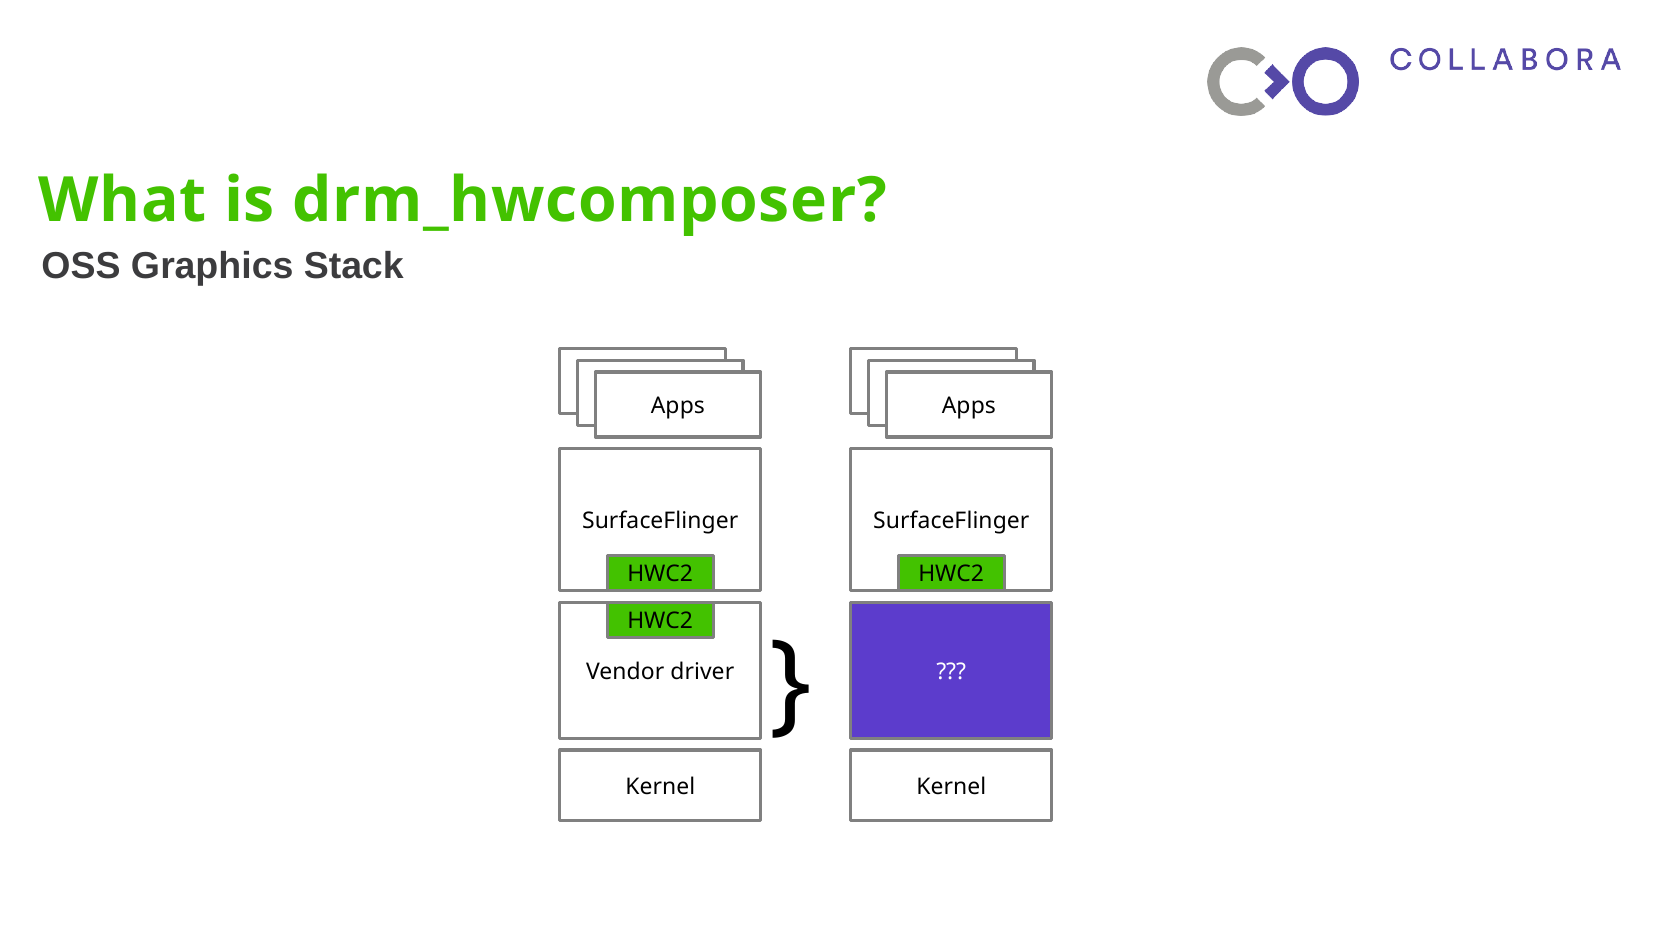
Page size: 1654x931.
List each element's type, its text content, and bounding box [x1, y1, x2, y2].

picture [1207, 47, 1621, 116]
text_box HWC2 [898, 555, 1005, 591]
text_box ??? [856, 602, 1052, 739]
text_box [559, 348, 743, 426]
text_box HWC2 [607, 602, 714, 638]
text_box OSS Graphics Stack [41, 240, 1614, 290]
text_box Apps [595, 372, 761, 438]
text_box Kernel [850, 750, 1052, 821]
title What is drm_hwcomposer? [38, 159, 1614, 216]
text_box SurfaceFlinger [559, 448, 761, 591]
text_box Vendor driver [559, 602, 754, 739]
text_box Kernel [559, 750, 761, 821]
text_box Apps [886, 372, 1052, 438]
text_box [850, 348, 1034, 426]
text_box SurfaceFlinger [850, 448, 1052, 591]
text_box HWC2 [607, 555, 714, 591]
text_box } [754, 592, 856, 739]
